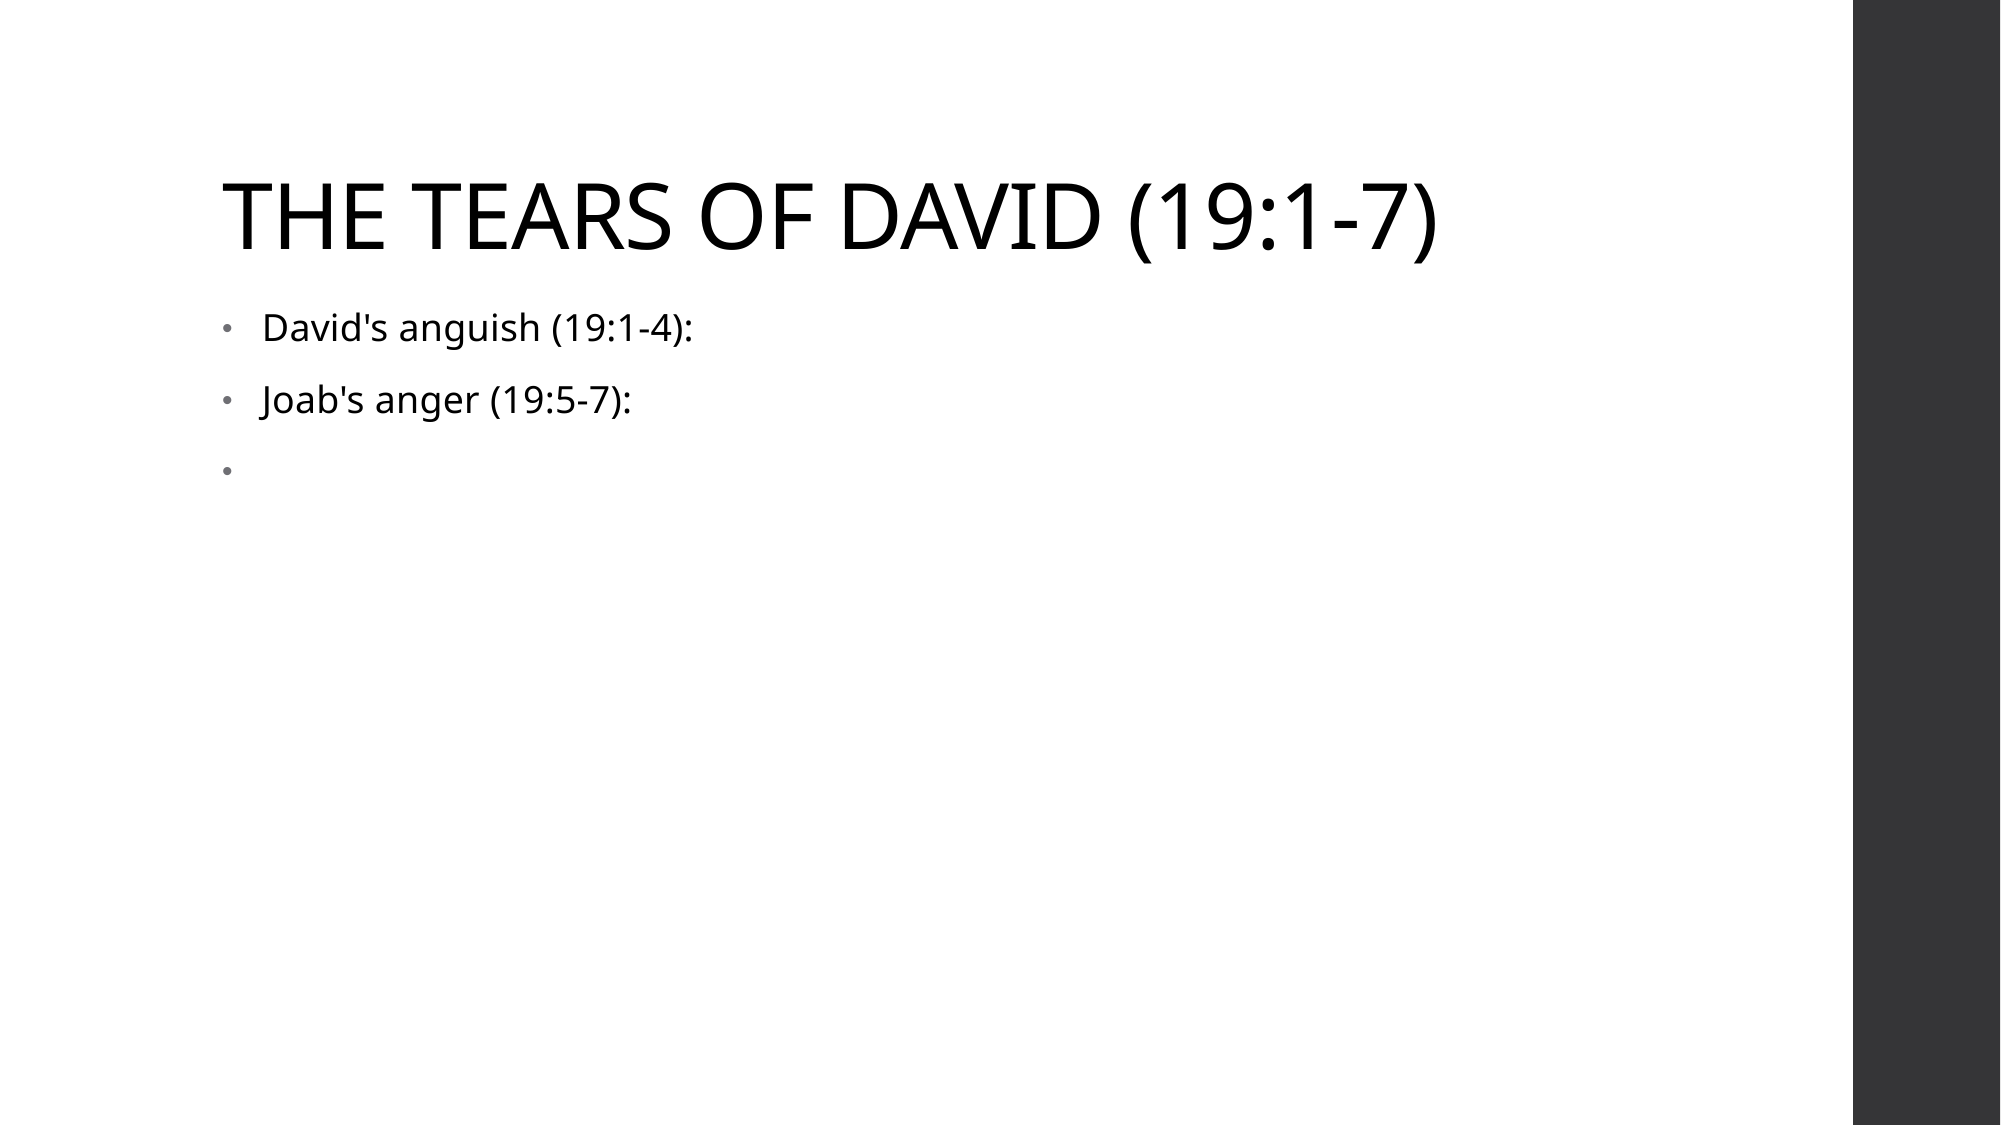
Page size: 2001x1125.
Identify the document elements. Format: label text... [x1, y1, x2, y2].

list David's anguish (19:1-4): Joab's anger (19:5-7): [206, 299, 1617, 1014]
title THE TEARS OF DAVID (19:1-7) [206, 60, 1797, 278]
